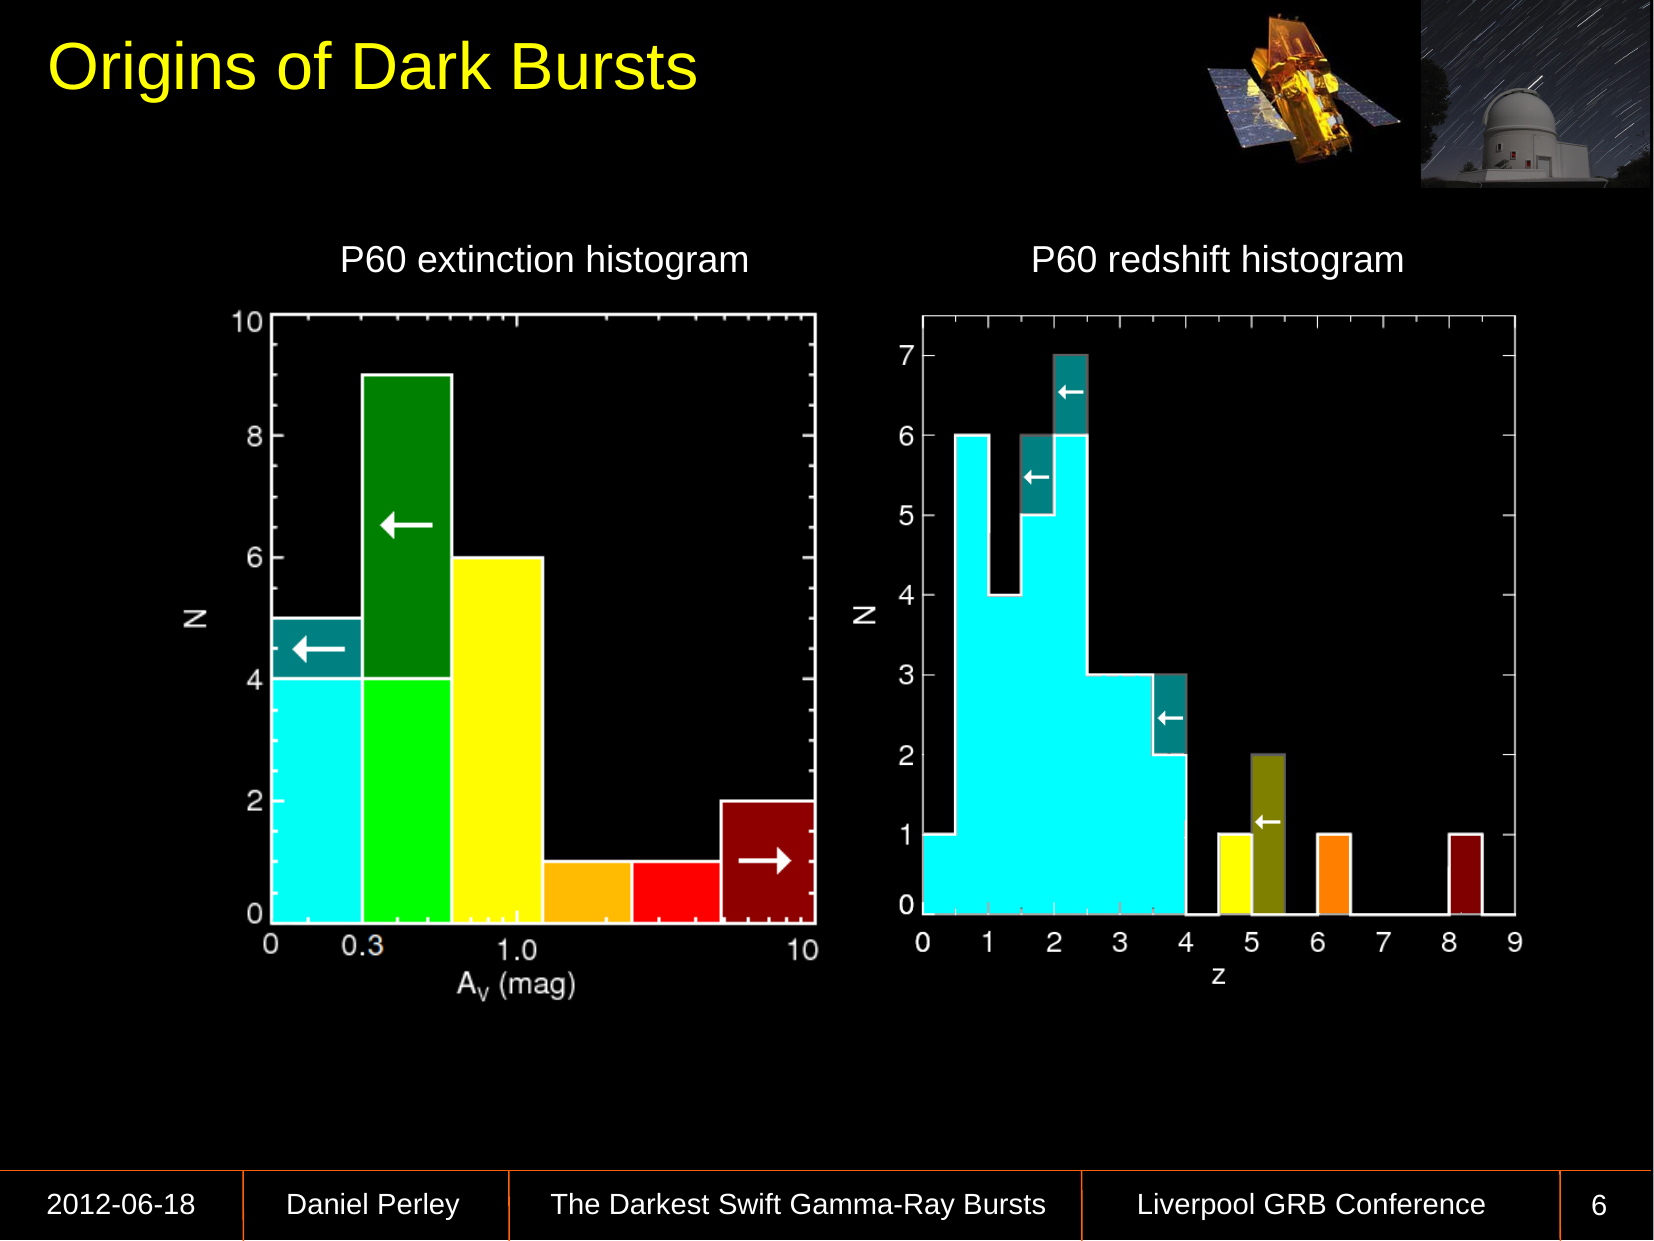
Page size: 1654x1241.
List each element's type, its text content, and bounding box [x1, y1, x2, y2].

title Origins of Dark Bursts [1413, 25, 1420, 107]
text_box P60 extinction histogram [282, 230, 808, 288]
title Origins of Dark Bursts [47, 25, 1195, 107]
text_box P60 redshift histogram [955, 230, 1481, 288]
picture [1195, 0, 1413, 196]
picture [1420, 0, 1651, 188]
picture [165, 302, 1525, 1016]
